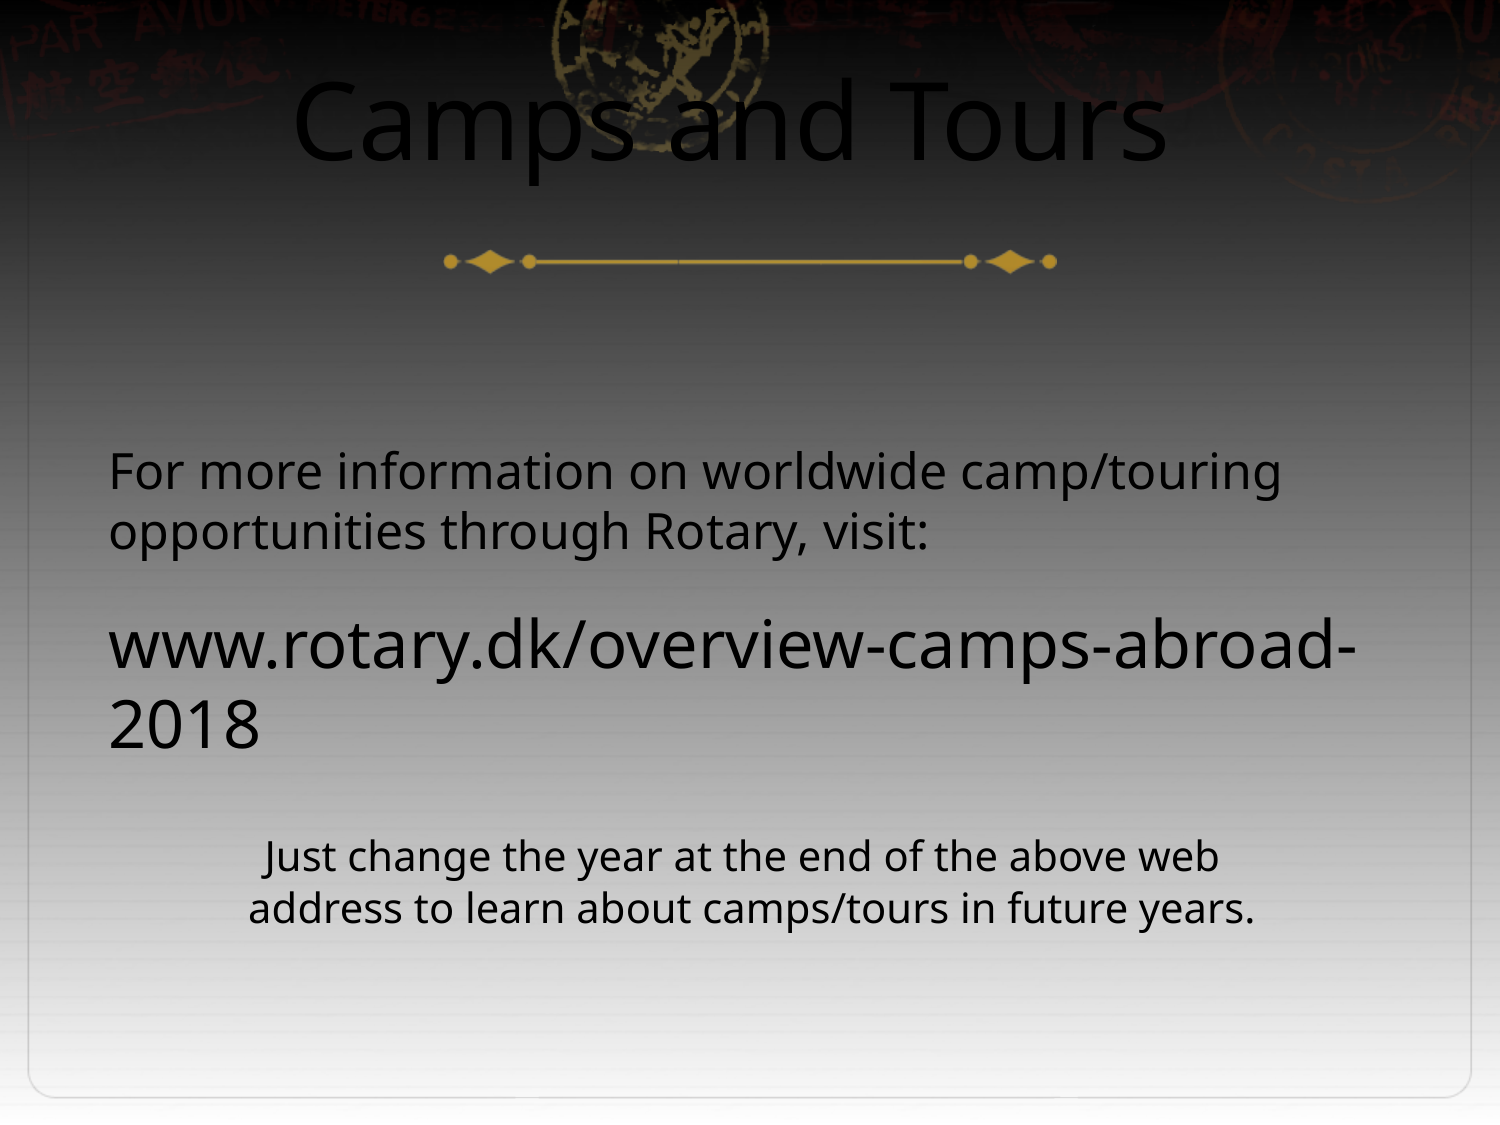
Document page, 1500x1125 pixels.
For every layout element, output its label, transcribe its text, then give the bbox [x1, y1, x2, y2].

title Camps and Tours [74, 45, 1387, 233]
list For more information on worldwide camp/touring opportunities through Rotary, visit: www.rotary.dk/overview-camps-abroad-2018 Just change the year at the end of the above web address to learn about camps/tours in future years. [93, 312, 1407, 988]
picture [0, 0, 1500, 1125]
